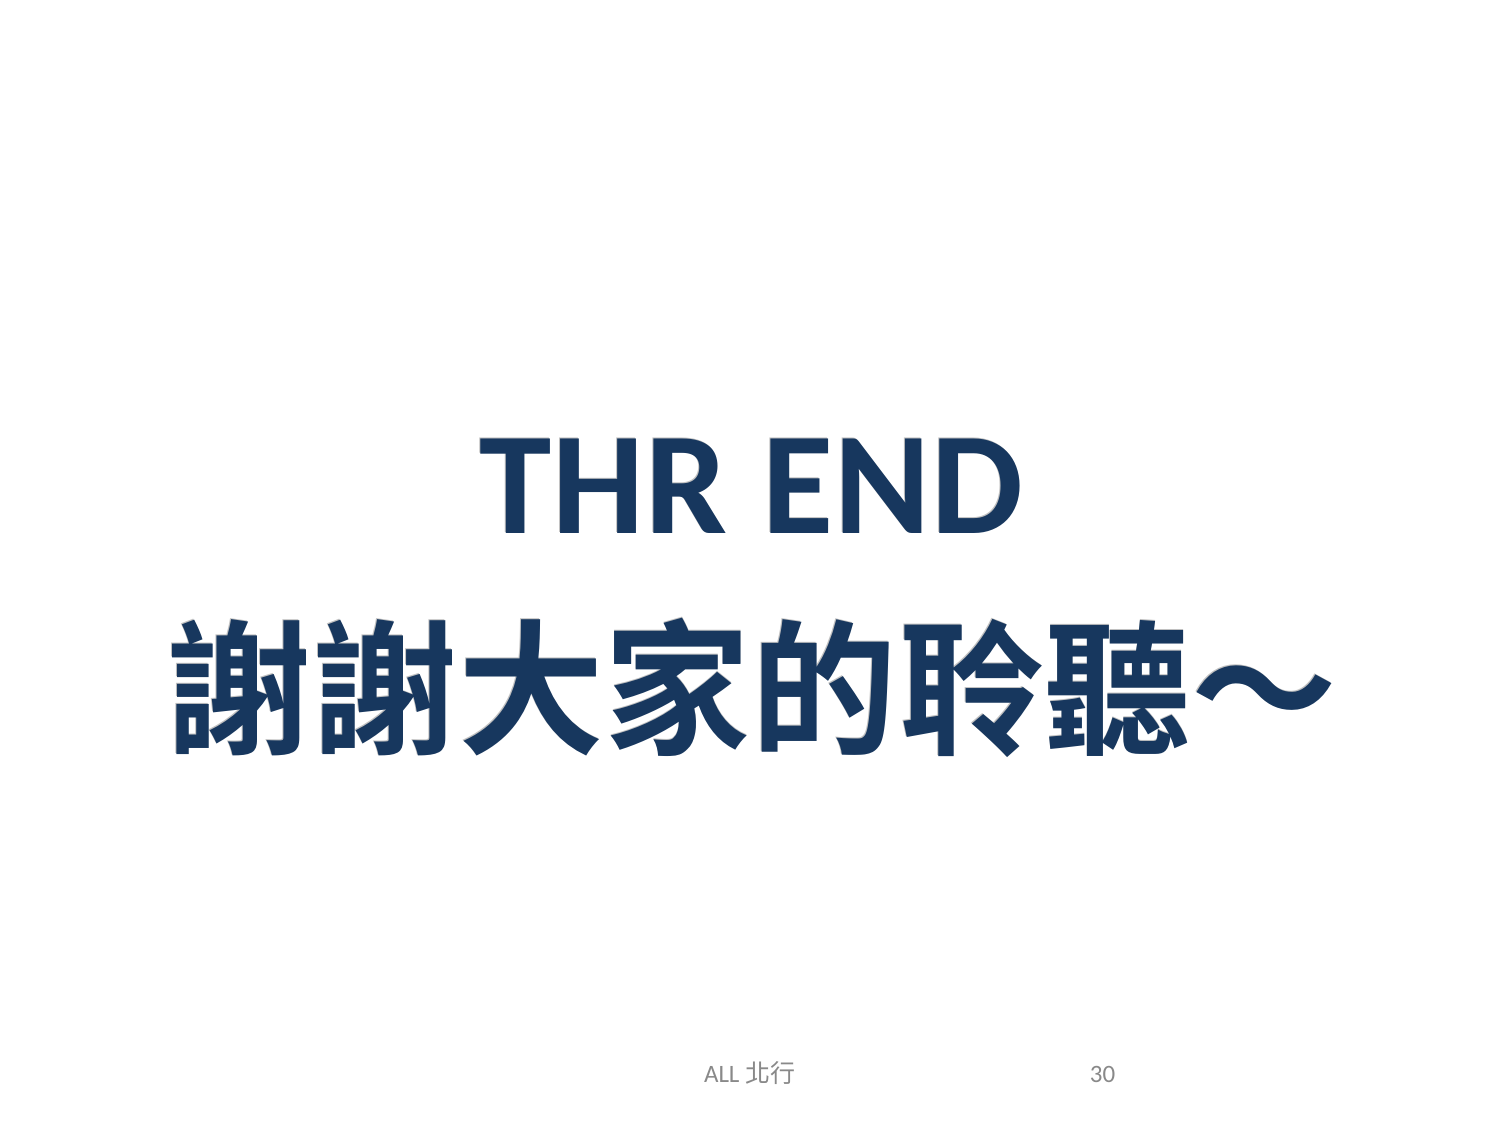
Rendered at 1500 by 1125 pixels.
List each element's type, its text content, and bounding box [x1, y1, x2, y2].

list THR END 謝謝大家的聆聽～ [76, 380, 1427, 1123]
